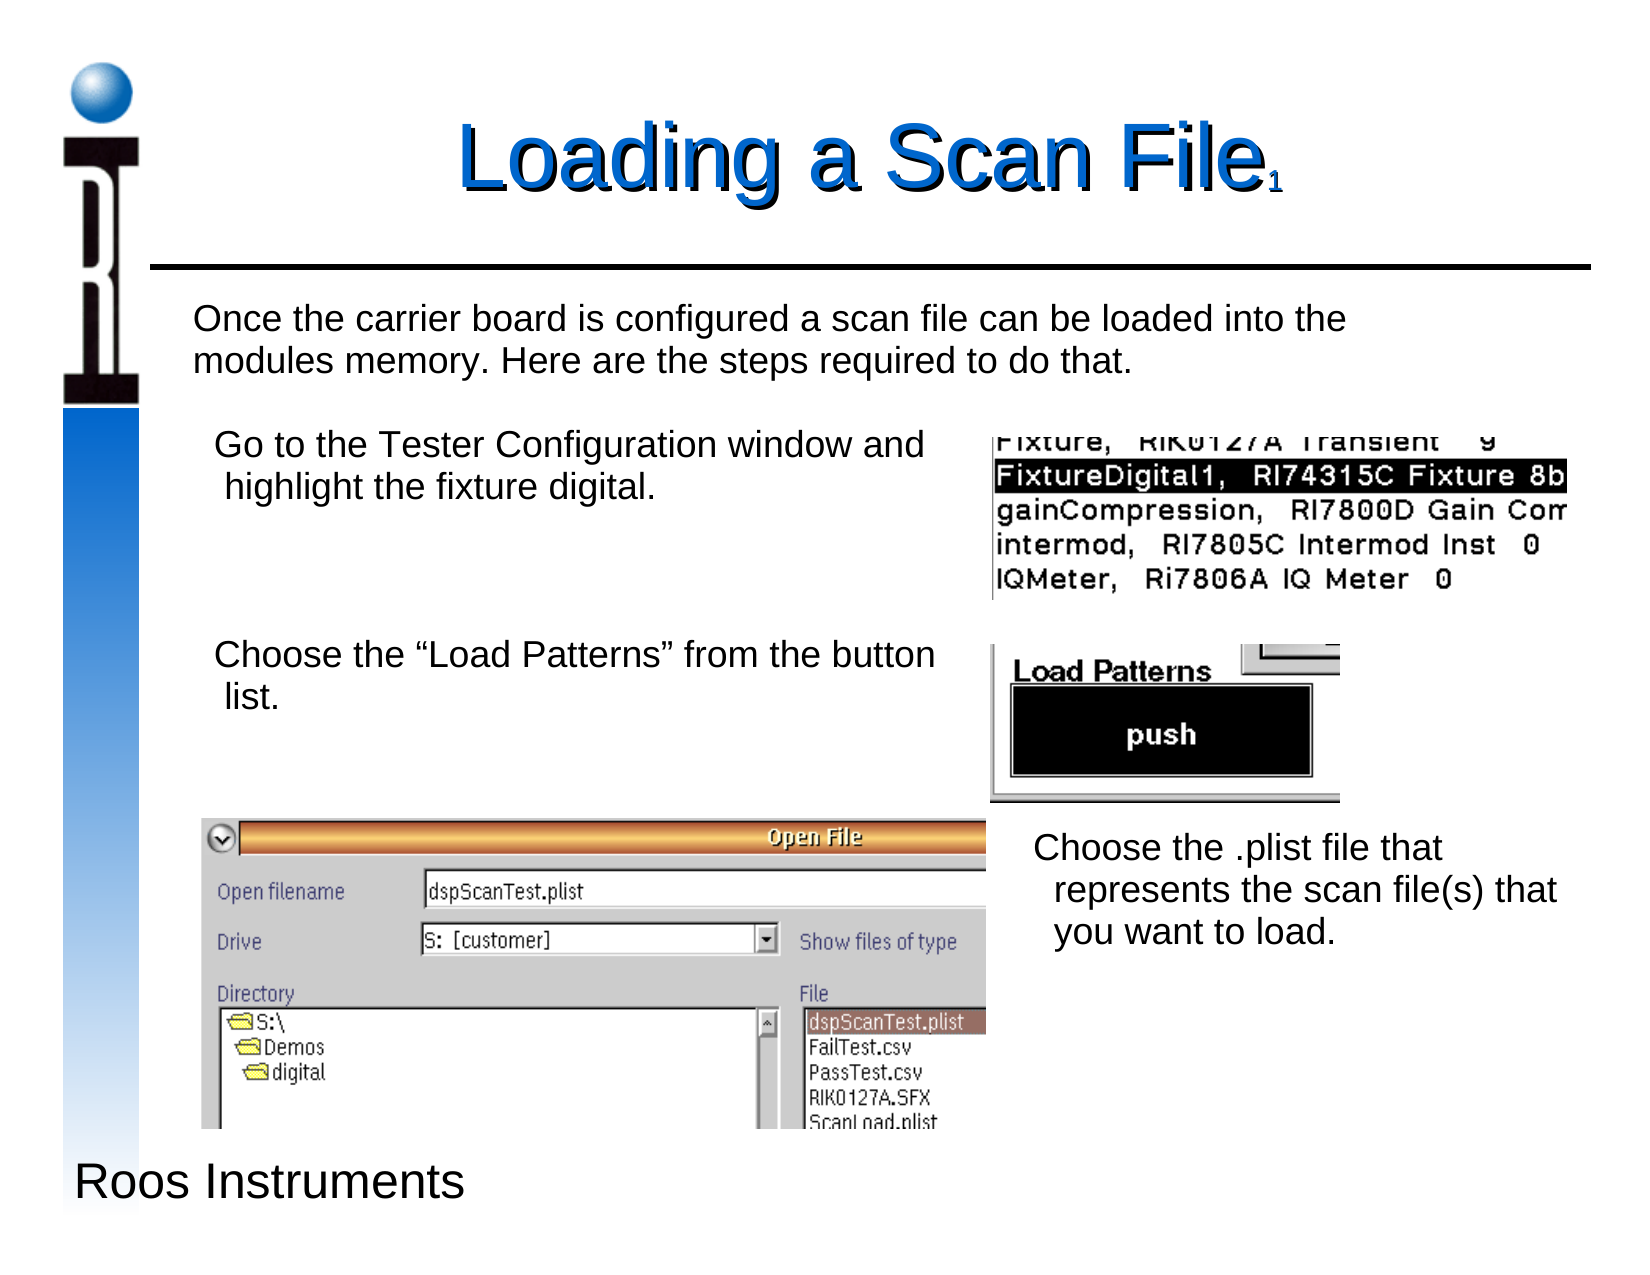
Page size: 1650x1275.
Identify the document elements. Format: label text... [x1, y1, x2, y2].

picture [990, 644, 1340, 803]
picture [59, 59, 144, 411]
text_box Once the carrier board is configured a scan file can be loaded into the modules memory. Here are the steps required to do that. Go to the Tester Configuration window and highlight the fixture digital. Choose the “Load Patterns” from the button list. [178, 289, 1373, 726]
picture [200, 818, 986, 1129]
title Loading a Scan File1 [147, 66, 1591, 245]
text_box Choose the .plist file that represents the scan file(s) that you want to load. [997, 819, 1573, 961]
picture [992, 437, 1567, 600]
